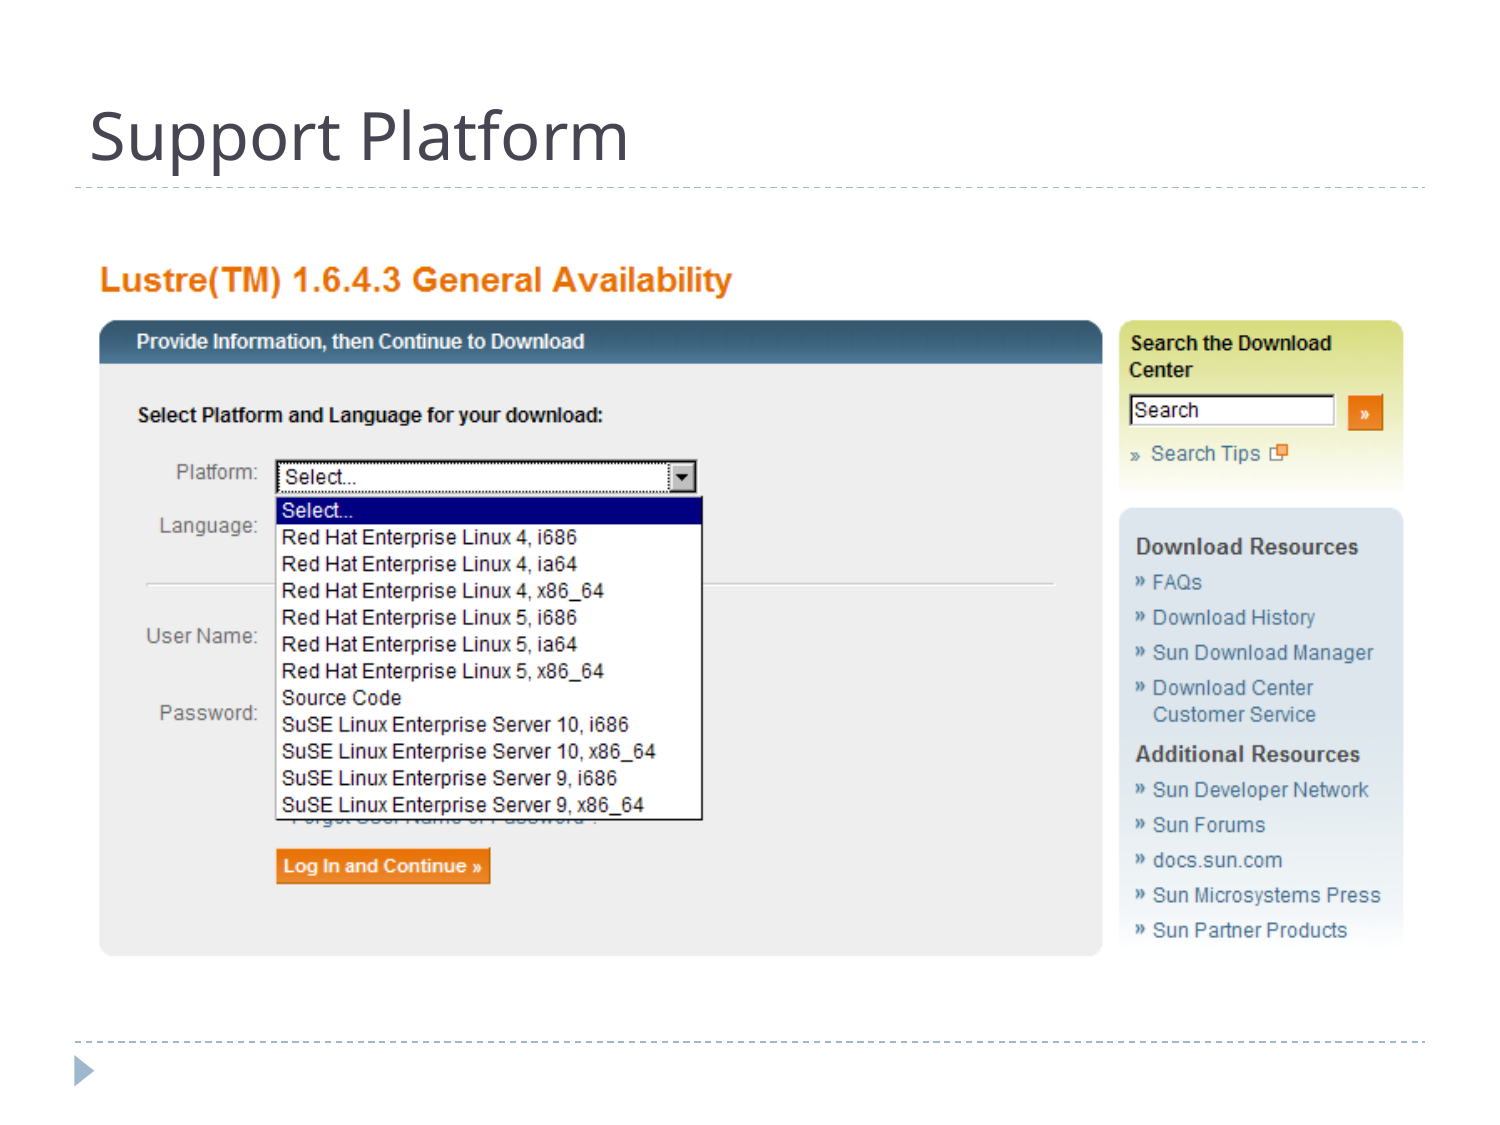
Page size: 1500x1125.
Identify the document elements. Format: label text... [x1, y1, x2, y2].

title Support Platform [75, 24, 1426, 188]
picture [93, 257, 1417, 963]
